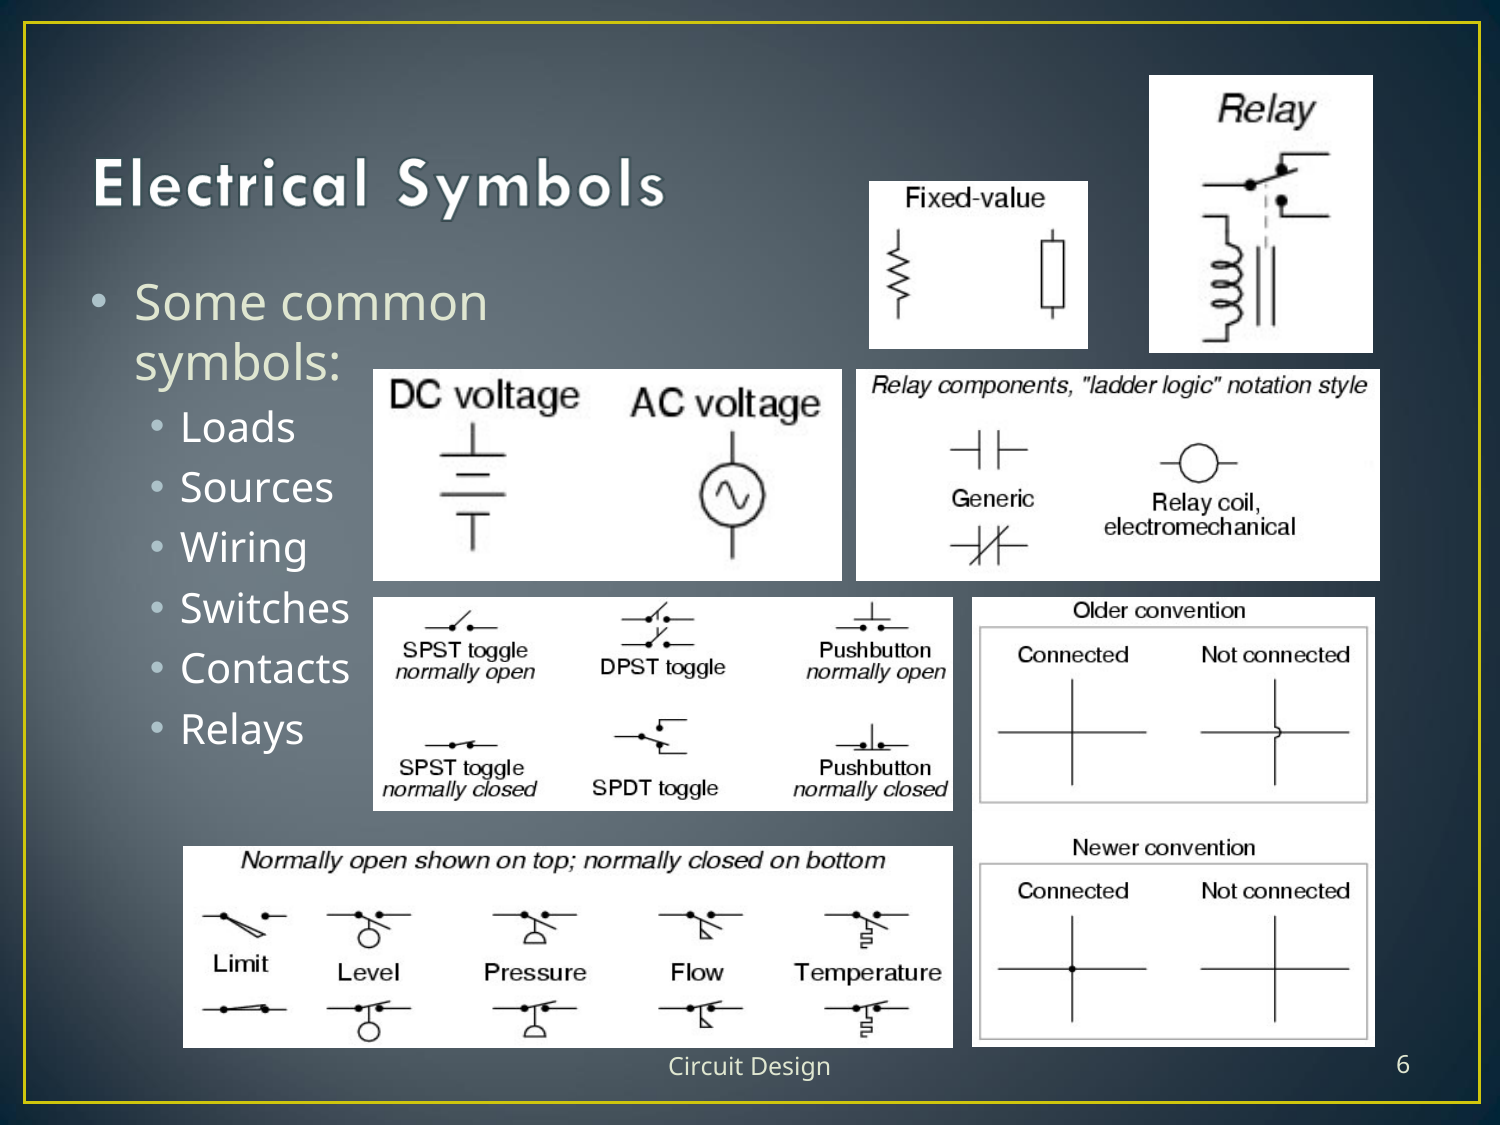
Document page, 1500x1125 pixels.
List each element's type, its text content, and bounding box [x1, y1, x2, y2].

text_box [45, 45, 1426, 272]
picture [0, 0, 1500, 1125]
text_box Circuit Design [464, 1035, 1036, 1096]
text_box <number> [1074, 1035, 1426, 1096]
list Some common symbols: Loads Sources Wiring Switches Contacts Relays [74, 262, 656, 825]
